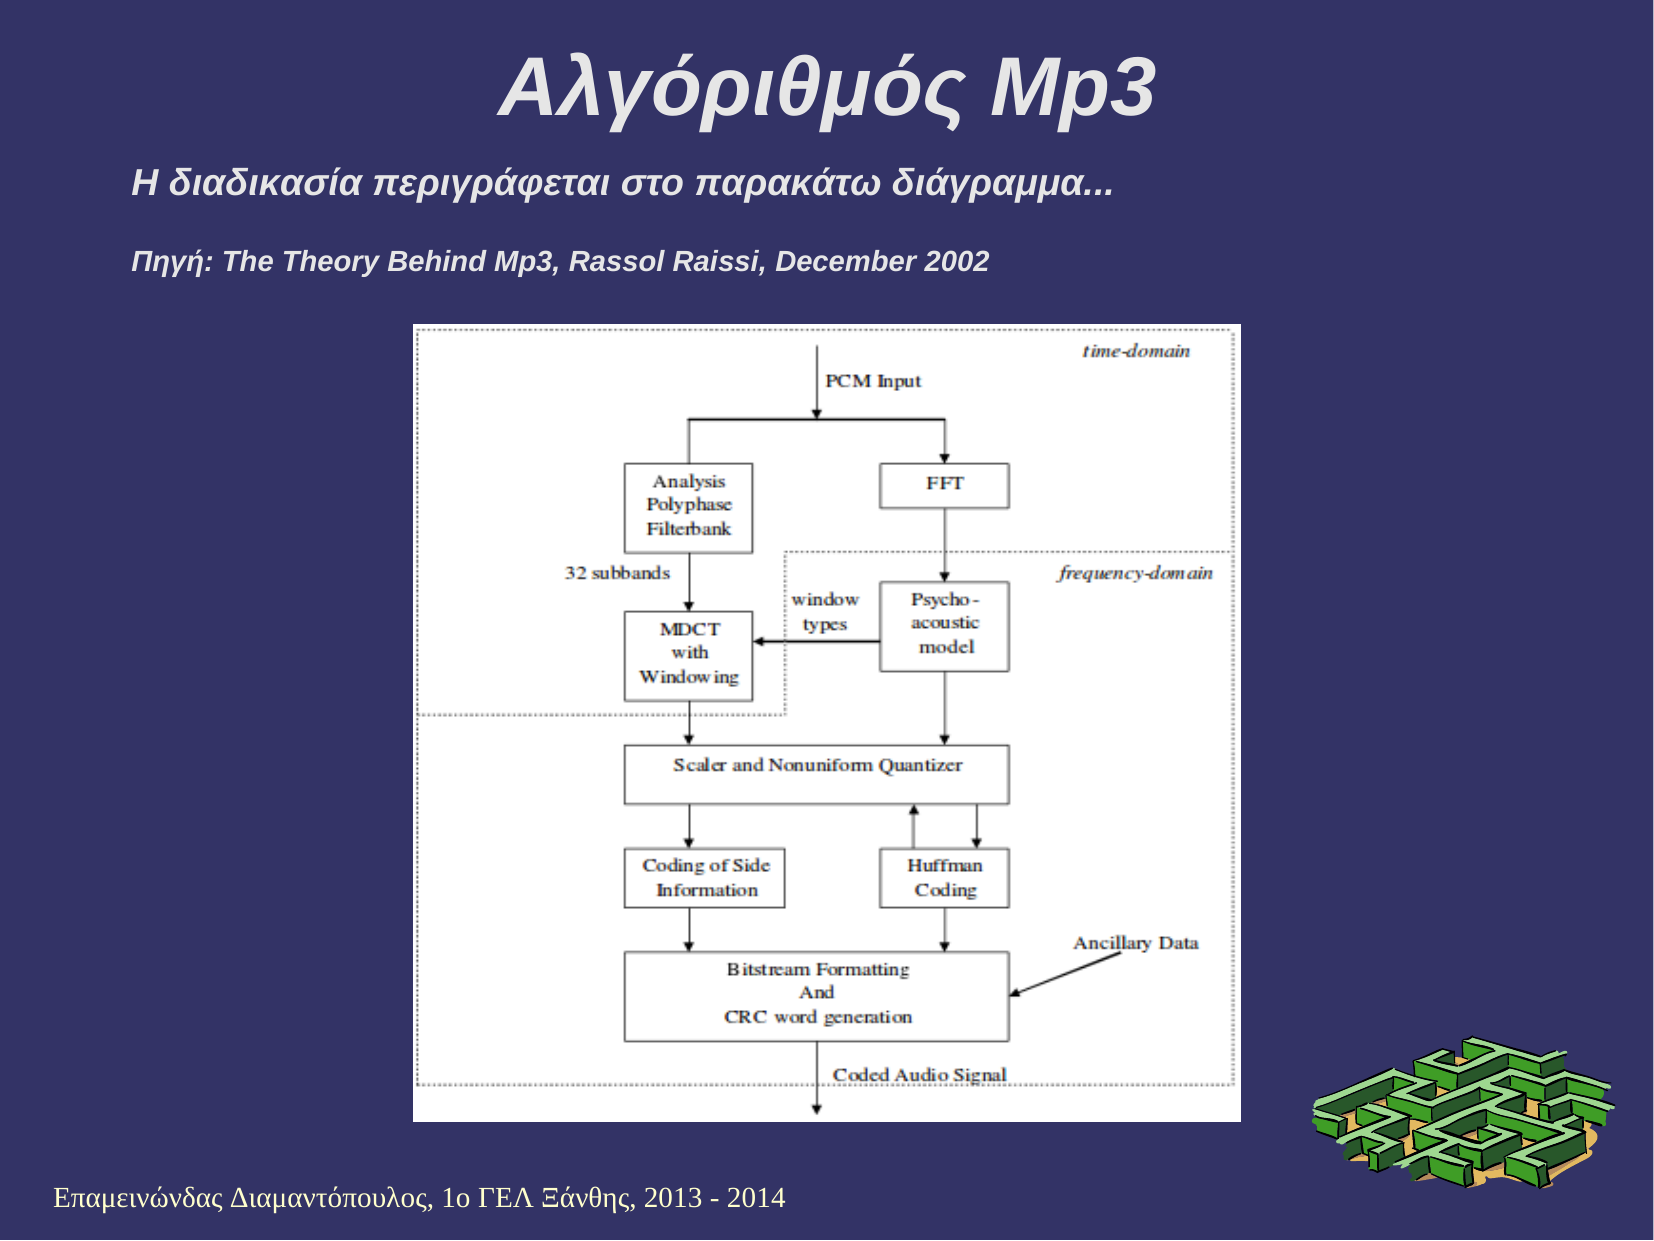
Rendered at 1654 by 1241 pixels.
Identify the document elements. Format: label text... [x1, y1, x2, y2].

picture [413, 324, 1241, 1123]
text_box Η διαδικασία περιγράφεται στο παρακάτω διάγραμμα... Πηγή: The Theory Behind Mp3, Rassol Raissi, December 2002 [131, 161, 1523, 321]
title Αλγόριθμός Mp3 [121, 26, 1534, 148]
